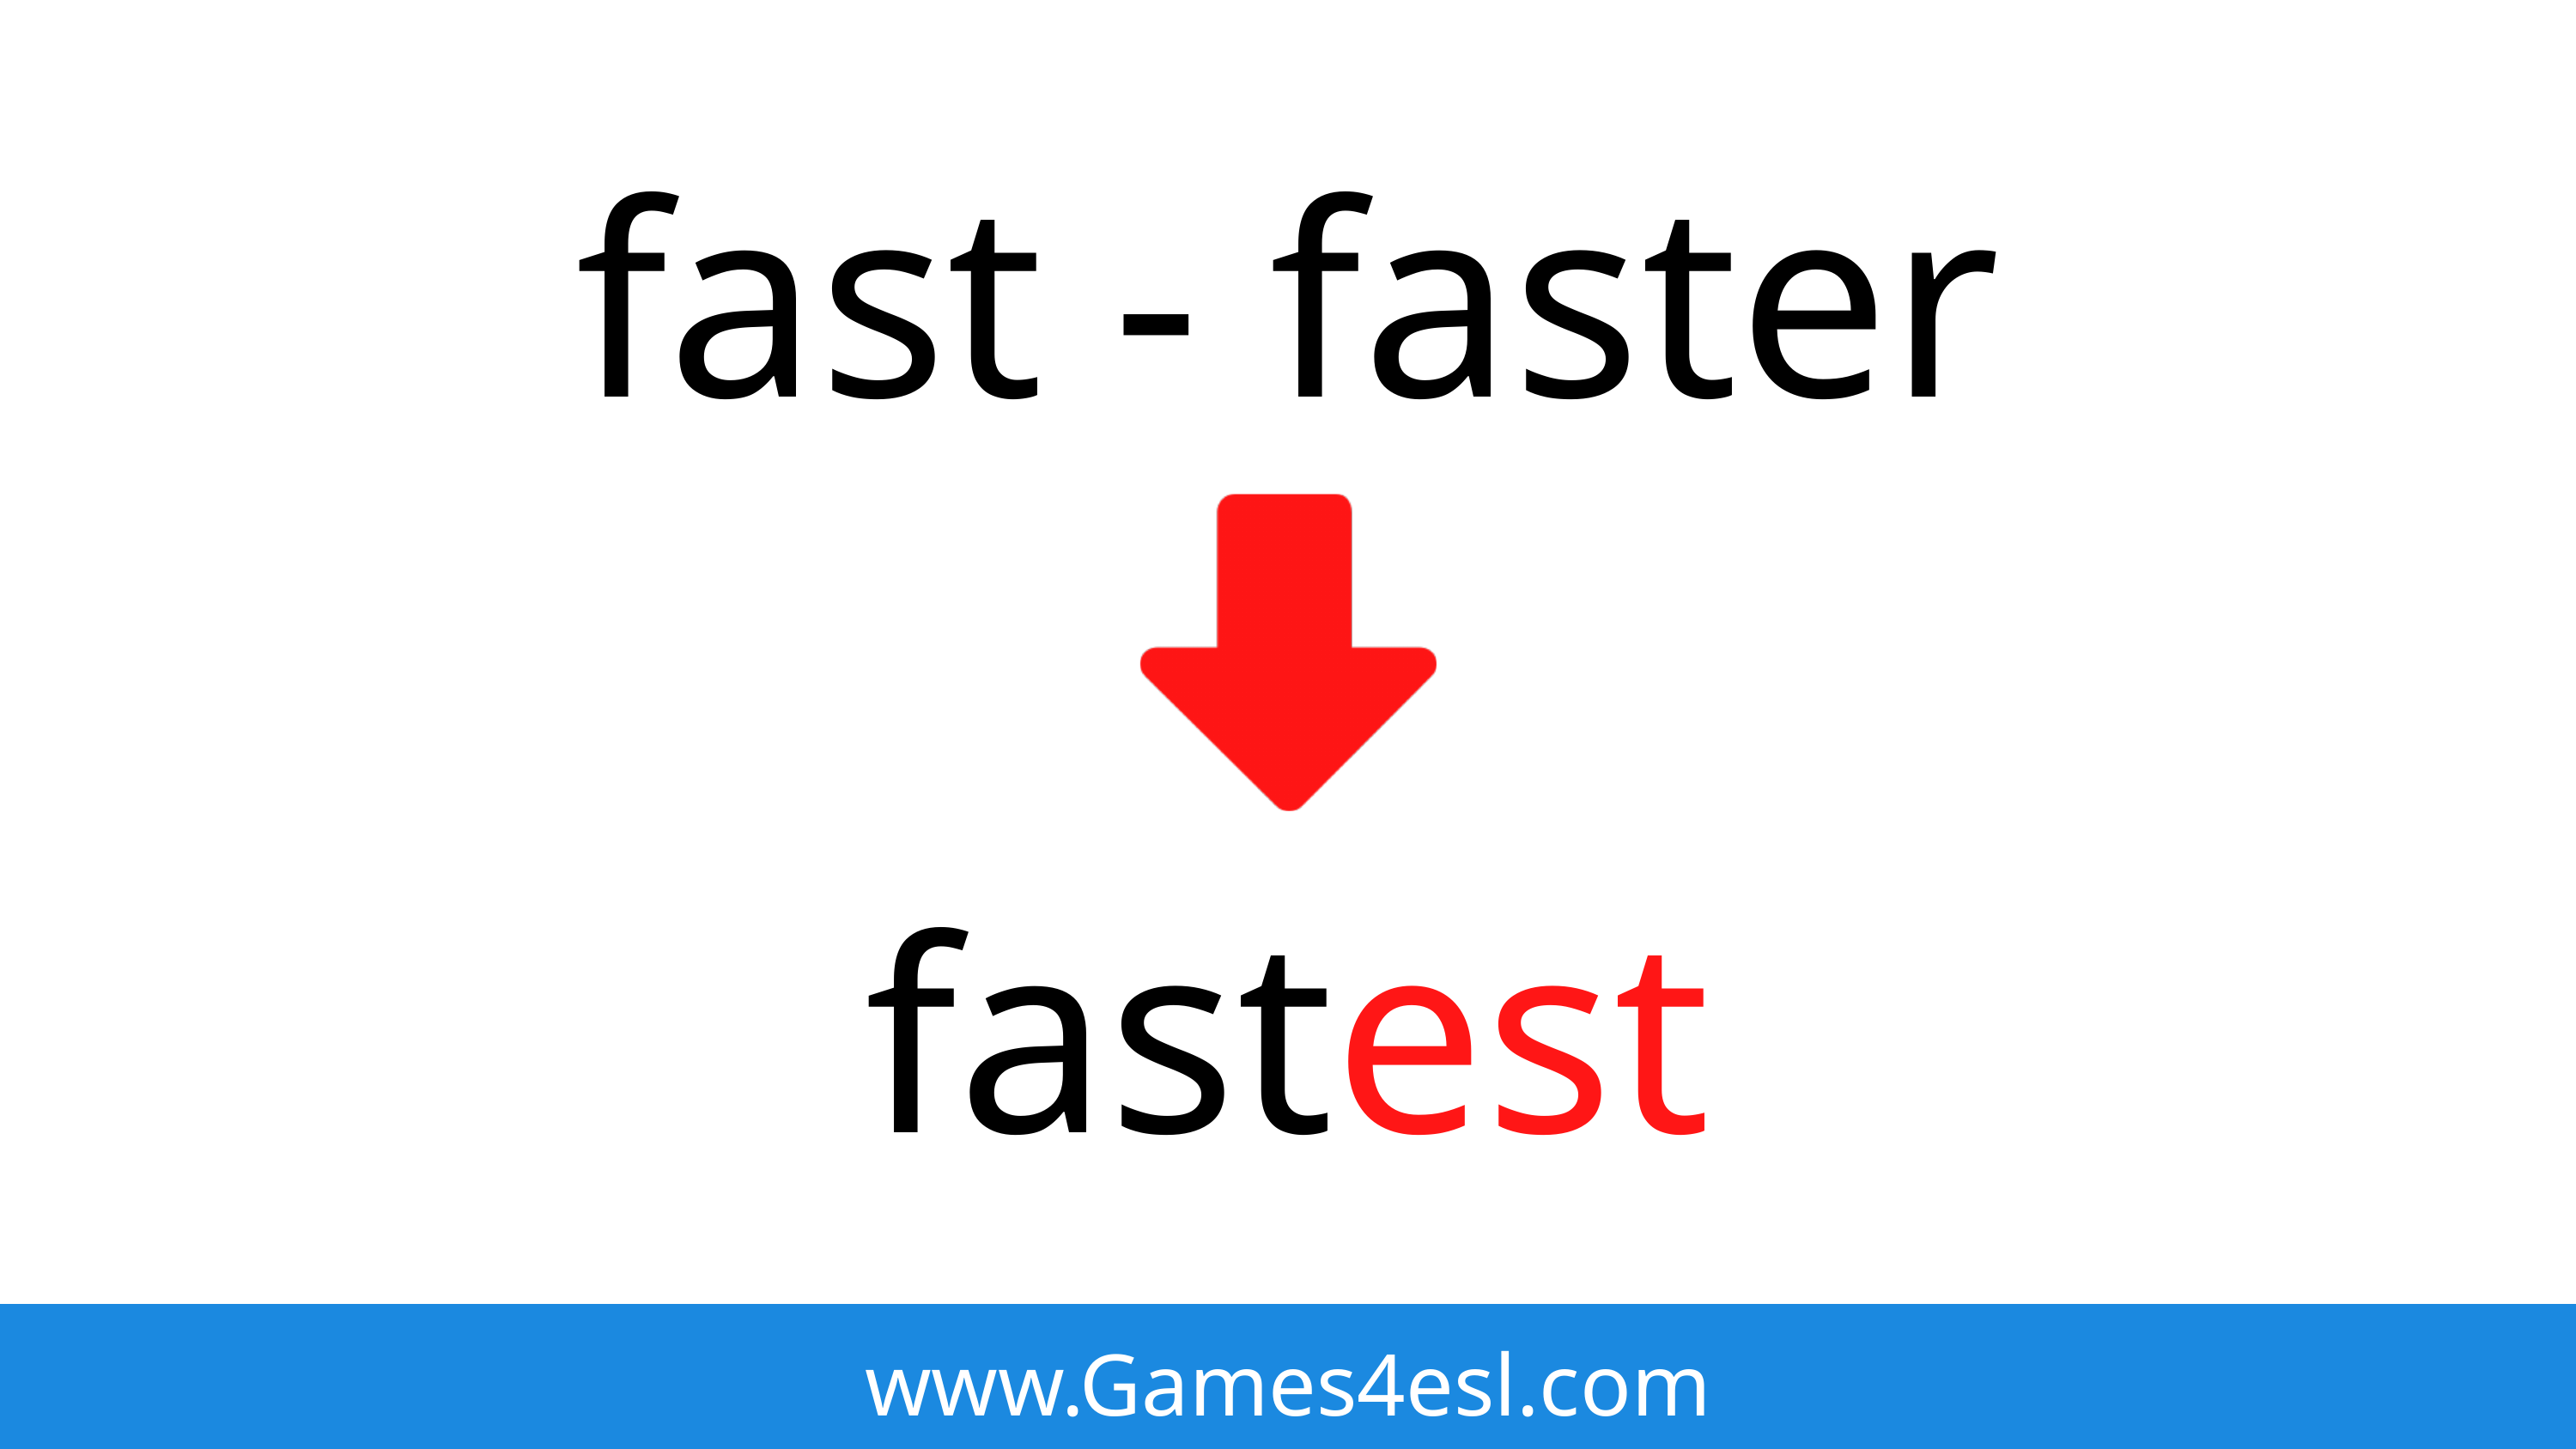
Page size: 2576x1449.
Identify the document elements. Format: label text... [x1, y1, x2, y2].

text_box www.Games4esl.com [842, 1314, 1734, 1426]
text_box [0, 1304, 2576, 1449]
picture [1139, 494, 1437, 810]
text_box fastest [434, 810, 2142, 1172]
text_box fast - faster [434, 75, 2142, 436]
